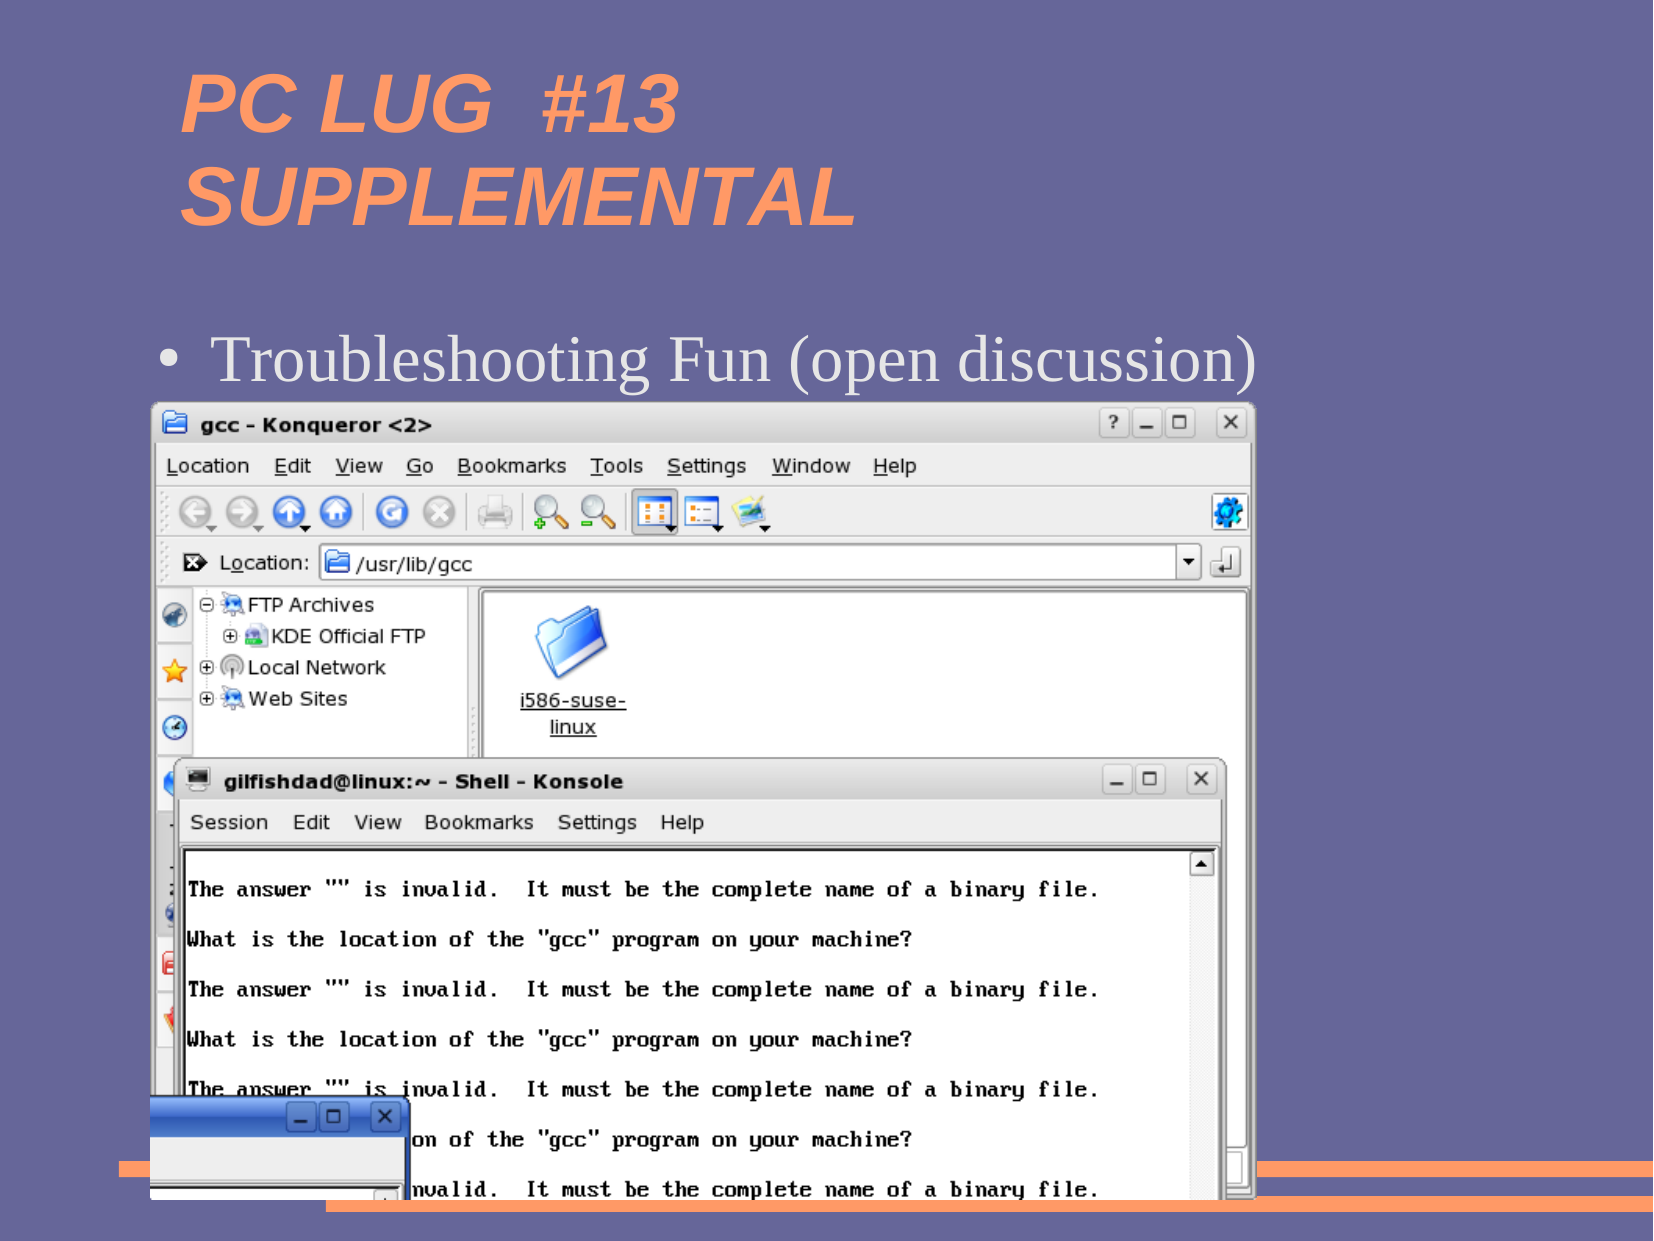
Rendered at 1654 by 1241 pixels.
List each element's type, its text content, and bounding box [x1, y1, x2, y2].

picture [150, 401, 1257, 1201]
list Troubleshooting Fun (open discussion) [121, 322, 1561, 1133]
title PC LUG #13 SUPPLEMENTAL [121, 46, 1534, 254]
